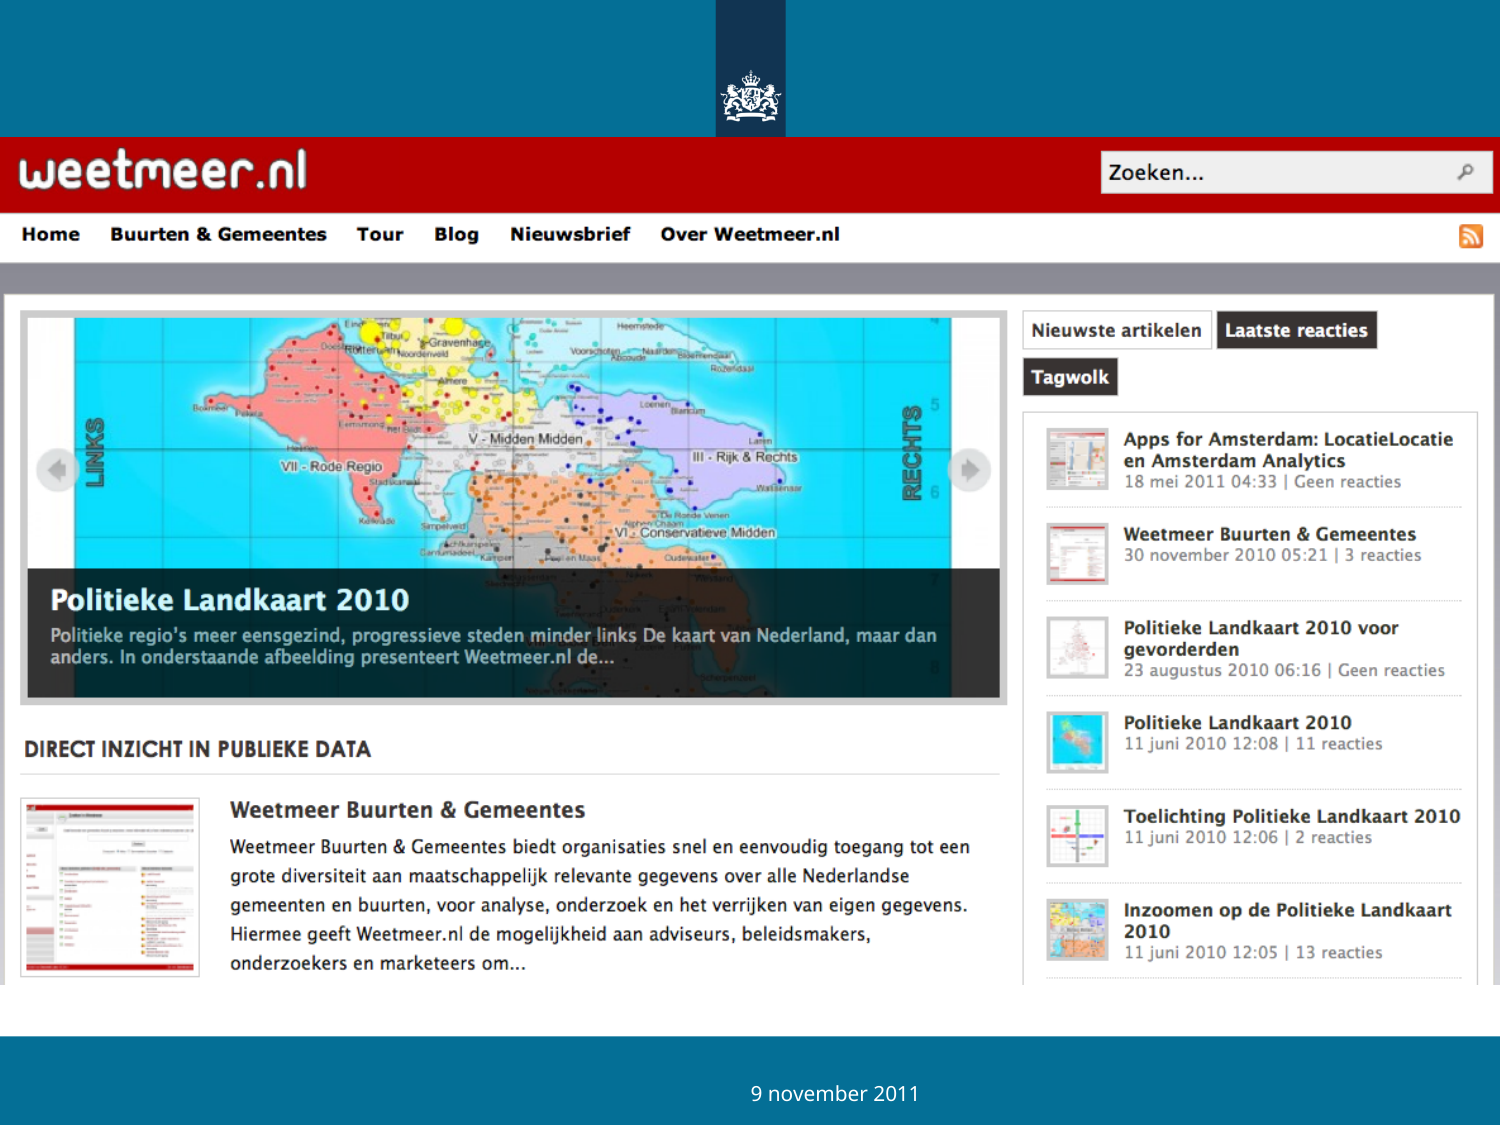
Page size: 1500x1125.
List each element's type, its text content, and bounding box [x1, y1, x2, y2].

text_box 9 november 2011 [735, 1072, 1418, 1125]
picture [0, 0, 1500, 985]
